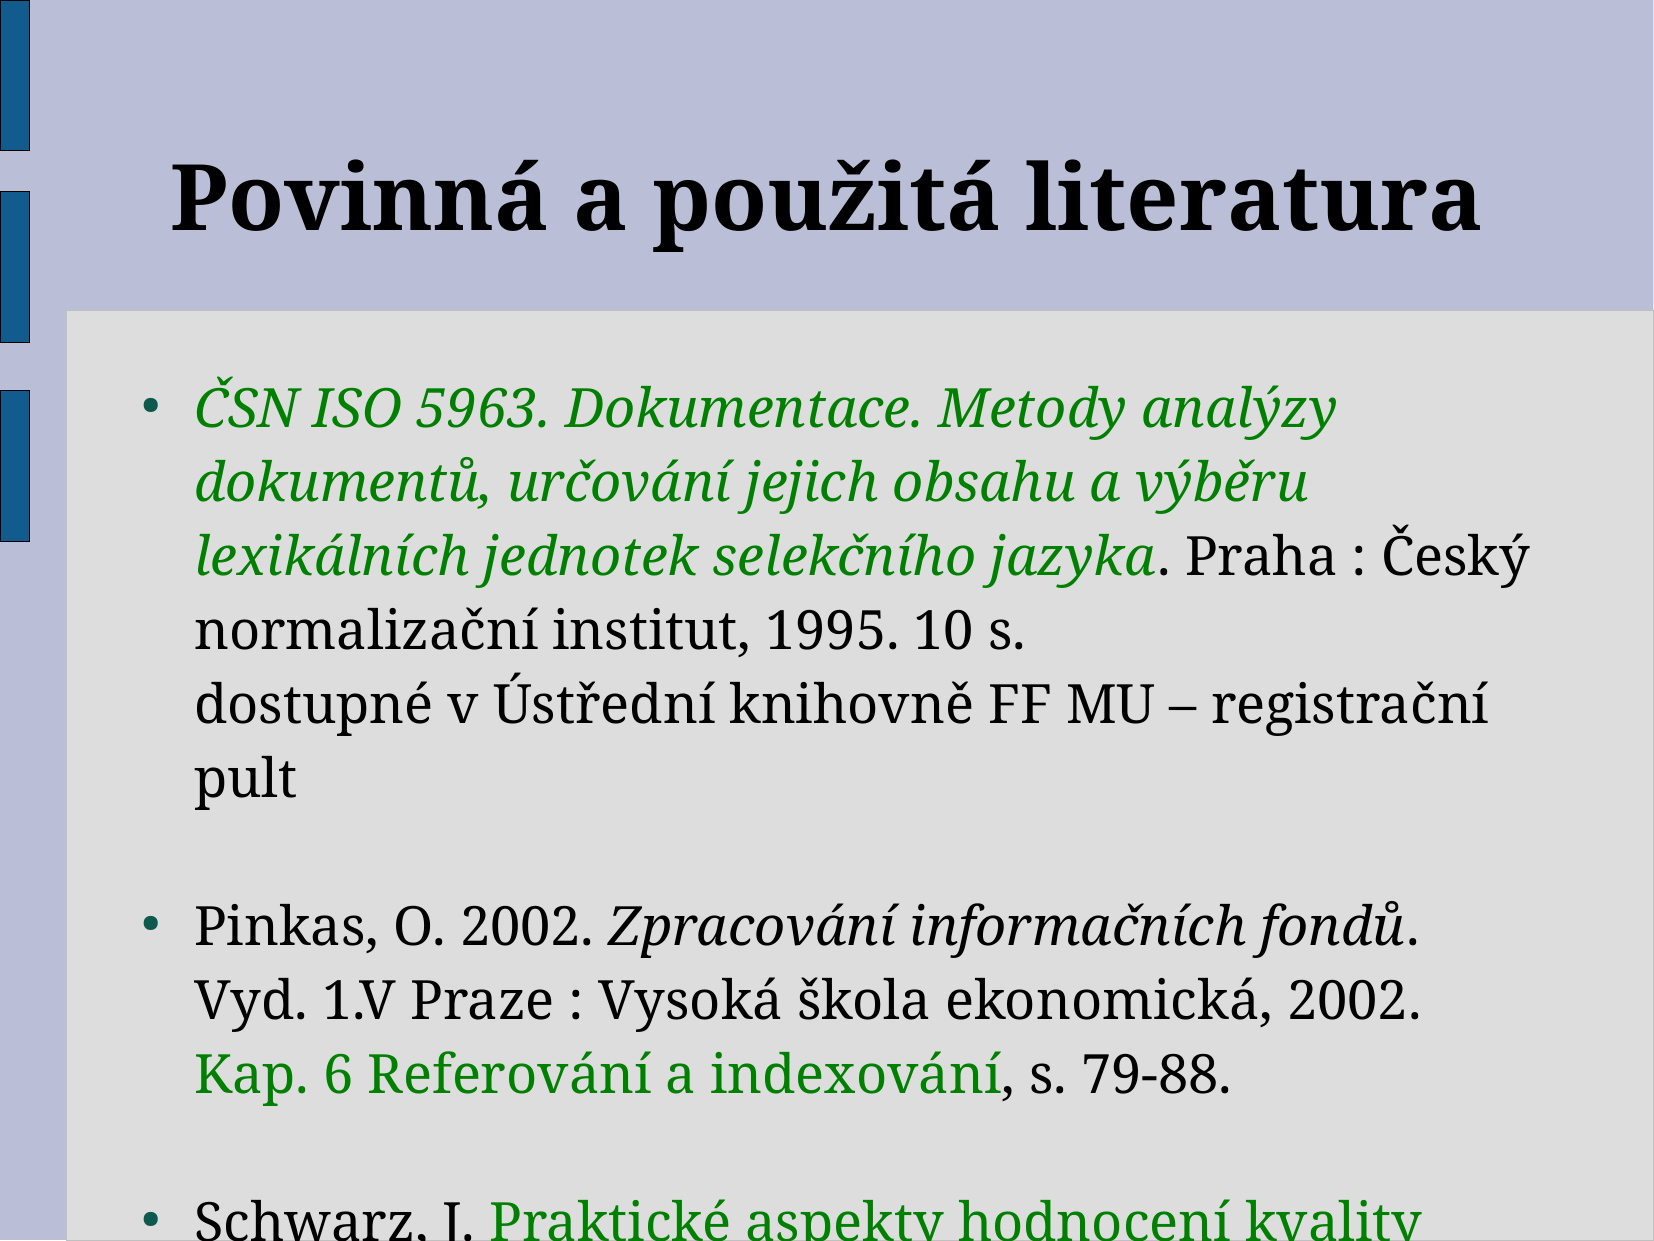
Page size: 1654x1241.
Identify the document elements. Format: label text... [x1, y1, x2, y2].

list ČSN ISO 5963. Dokumentace. Metody analýzy dokumentů, určování jejich obsahu a výběru lexikálních jednotek selekčního jazyka. Praha : Český normalizační institut, 1995. 10 s. dostupné v Ústřední knihovně FF MU – registrační pult Pinkas, O. 2002. Zpracování informačních fondů. Vyd. 1.V Praze : Vysoká škola ekonomická, 2002. Kap. 6 Referování a indexování, s. 79-88. Schwarz, J. Praktické aspekty hodnocení kvality a konzistence indexace. Ikaros [online]. 2001, roč. 5, č. 2. [cit. 2001-02-01]. Dostupné na WWW: http://www.ikaros.cz/node/3986 ISSN 1212-5075. [123, 278, 1536, 1241]
title Povinná a použitá literatura [121, 98, 1534, 291]
